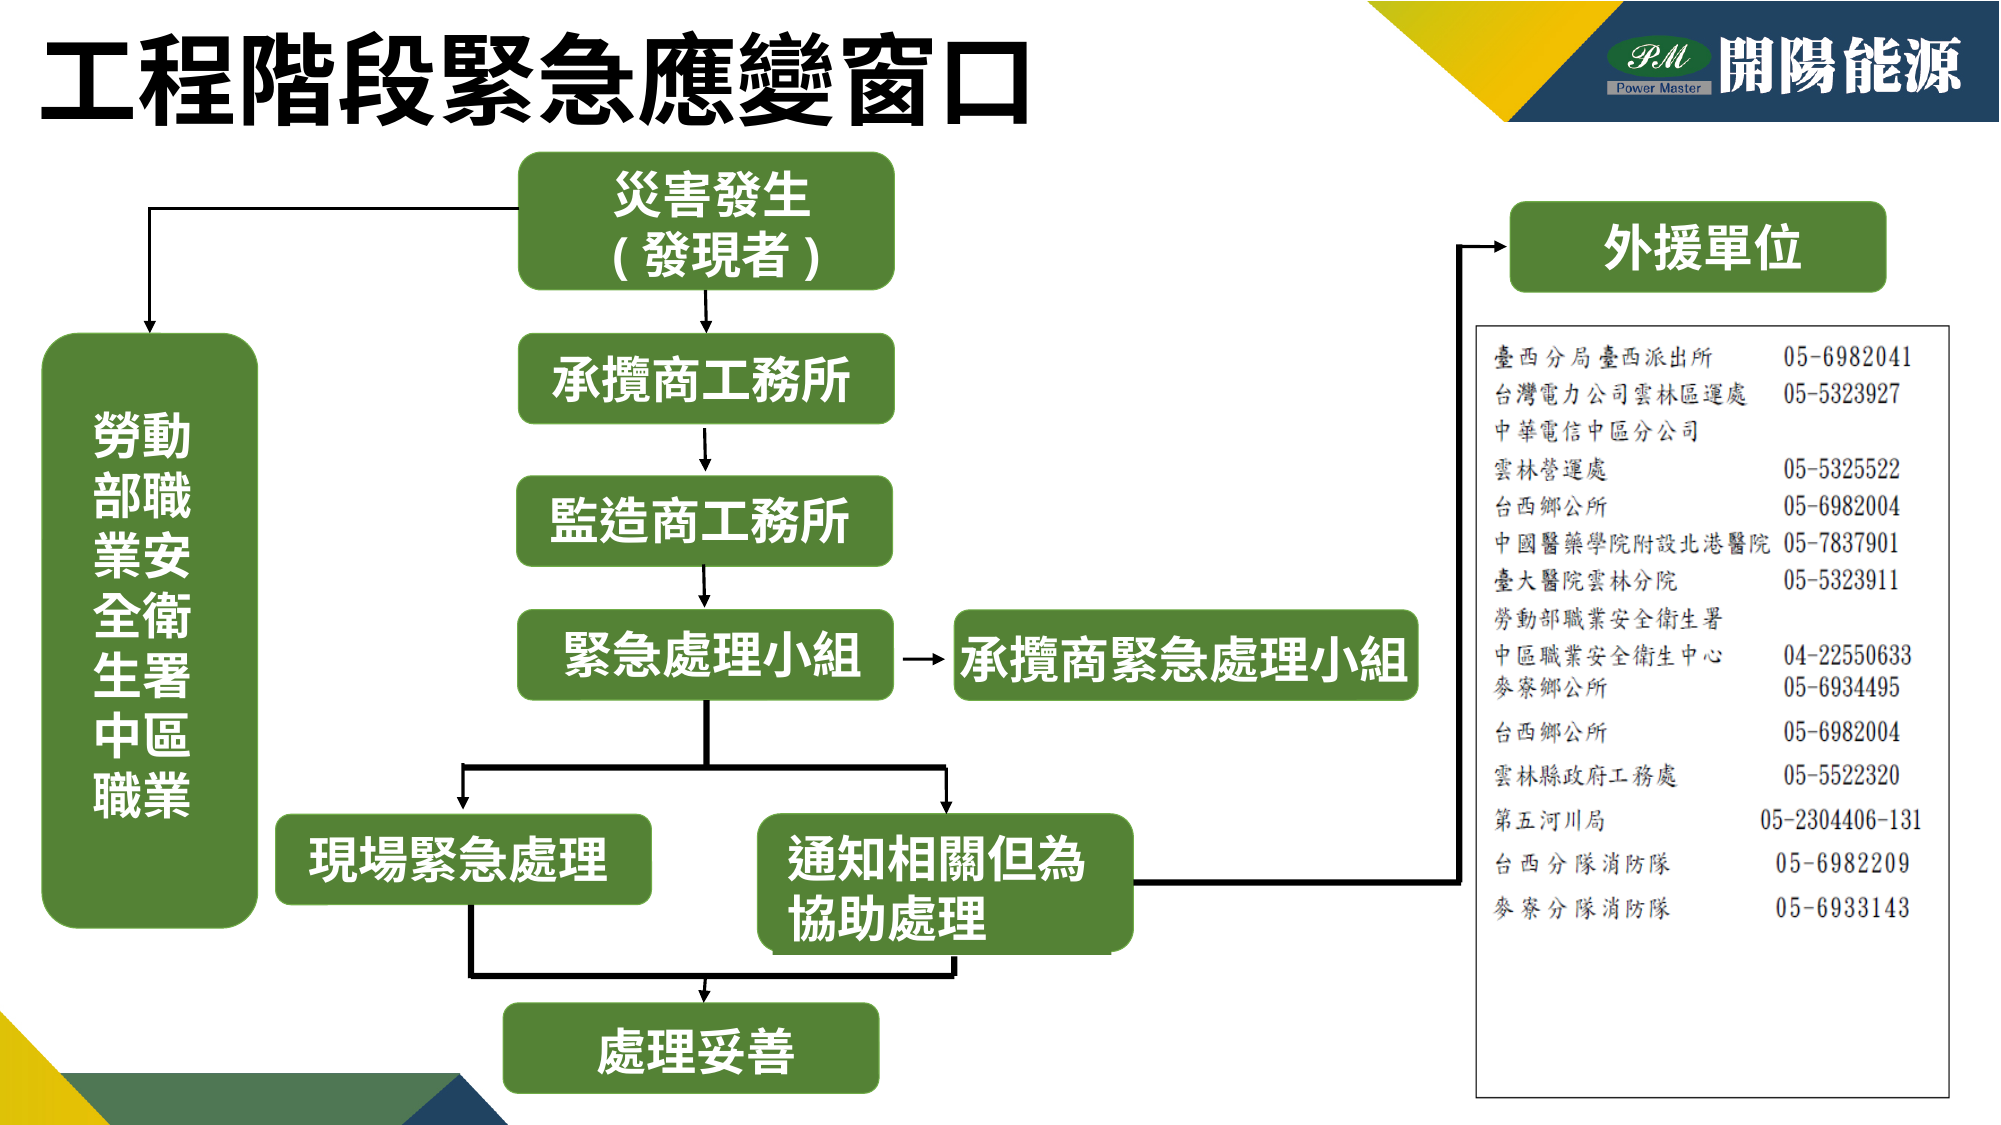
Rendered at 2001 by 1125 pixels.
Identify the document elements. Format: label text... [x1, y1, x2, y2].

text_box 災害發生 (發現者) [597, 155, 879, 291]
text_box [518, 333, 895, 424]
text_box [518, 152, 895, 290]
text_box [275, 814, 652, 905]
text_box 緊急處理小組 [547, 616, 887, 692]
text_box 外援單位 [1588, 208, 1871, 284]
text_box 監造商工務所 [535, 482, 875, 558]
text_box [1510, 201, 1887, 293]
text_box 承攬商緊急處理小組 [945, 621, 1428, 697]
text_box 處理妥善 [582, 1013, 922, 1089]
text_box 通知相關但為協助處理 [772, 819, 1112, 955]
text_box [517, 609, 894, 701]
text_box 現場緊急處理 [294, 821, 634, 897]
text_box [41, 333, 258, 929]
text_box [516, 475, 893, 567]
text_box [954, 609, 1418, 621]
text_box 勞動部職業安全衛生署中區職業 [77, 397, 222, 833]
text_box 工程階段緊急應變窗口 [1, 18, 1074, 137]
text_box [757, 813, 1134, 952]
text_box 承攬商工務所 [537, 340, 876, 416]
text_box [503, 1002, 879, 1094]
picture [0, 1, 1999, 1125]
text_box [960, 697, 1413, 701]
